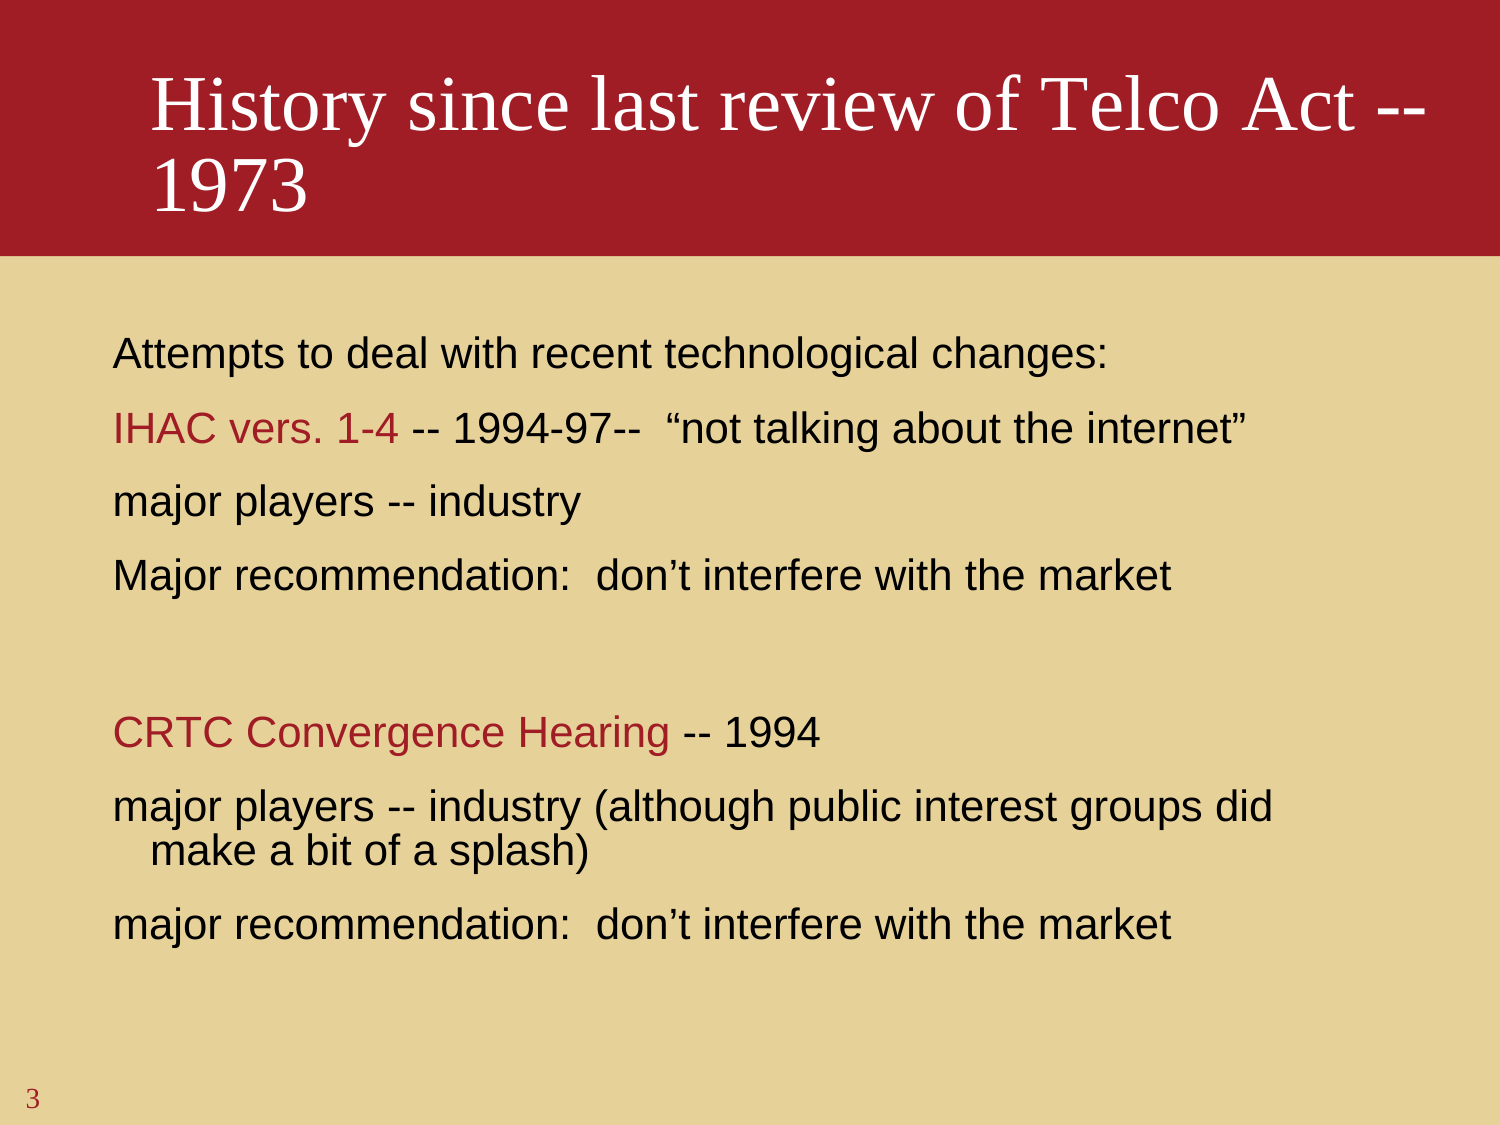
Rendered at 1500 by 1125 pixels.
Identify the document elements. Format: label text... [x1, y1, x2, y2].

list Attempts to deal with recent technological changes: IHAC vers. 1-4 -- 1994-97-- “not talking about the internet” major players -- industry Major recommendation: don’t interfere with the market CRTC Convergence Hearing -- 1994 major players -- industry (although public interest groups did make a bit of a splash) major recommendation: don’t interfere with the market [112, 324, 1438, 1076]
title History since last review of Telco Act -- 1973 [0, 0, 1500, 257]
